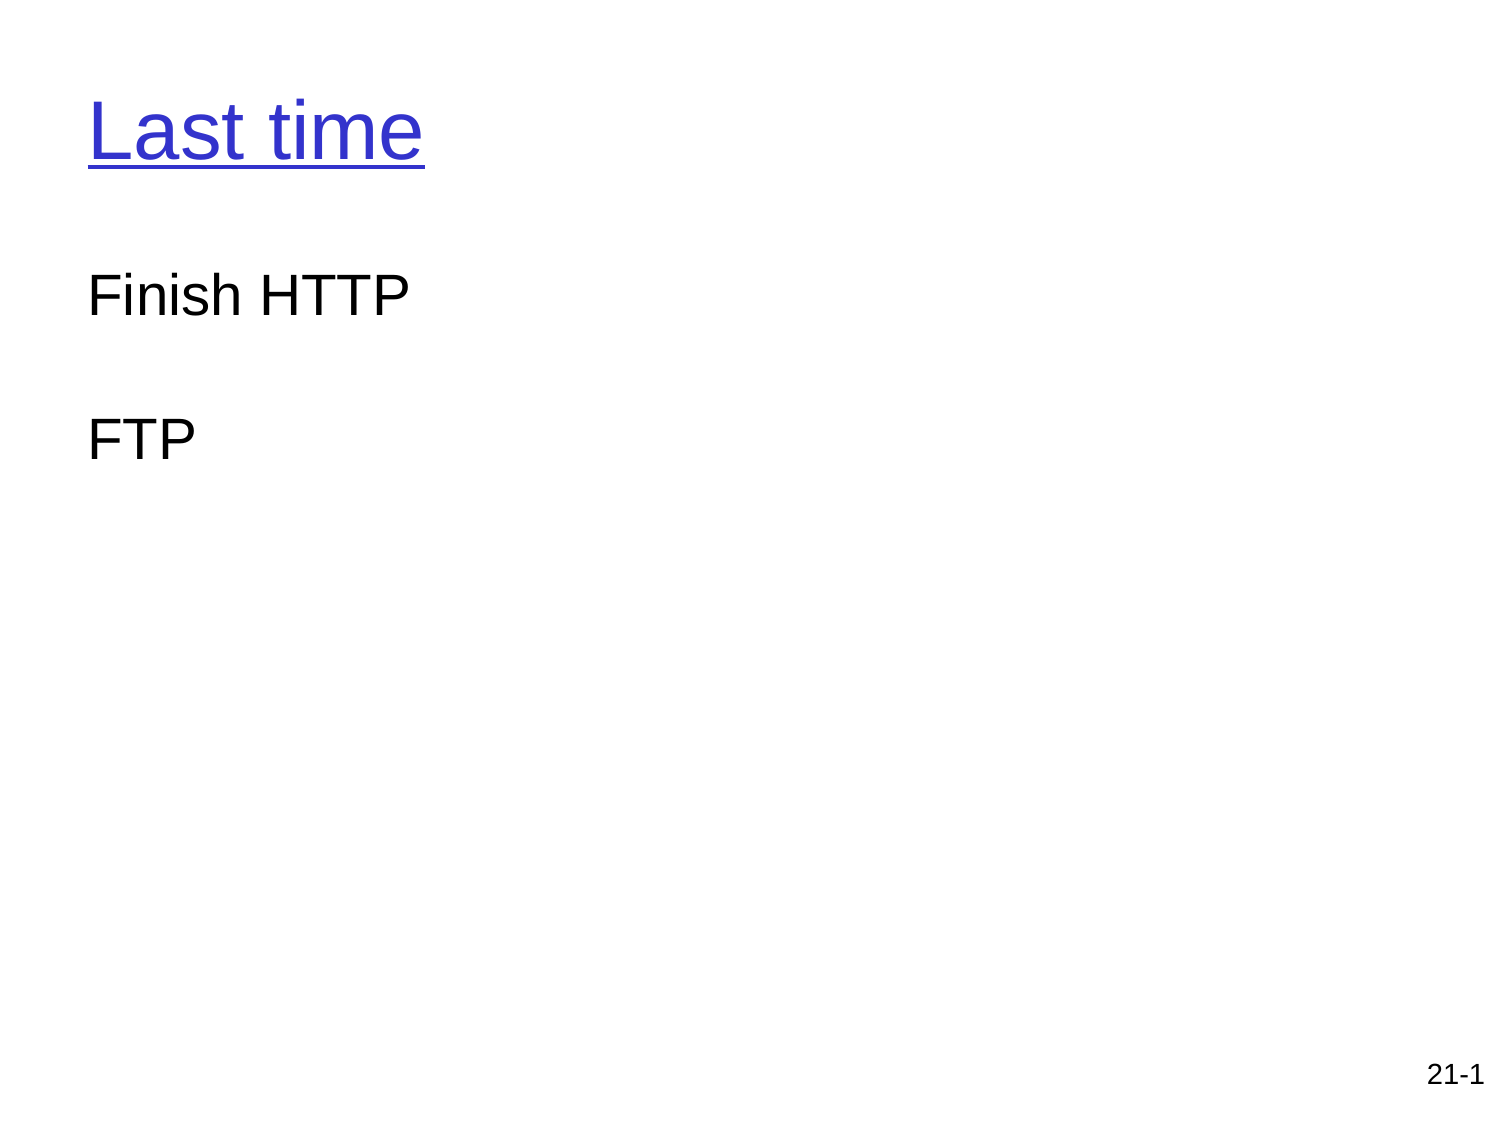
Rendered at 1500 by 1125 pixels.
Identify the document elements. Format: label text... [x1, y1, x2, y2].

list Finish HTTP FTP [87, 262, 1363, 1026]
title Last time [87, 23, 1363, 239]
